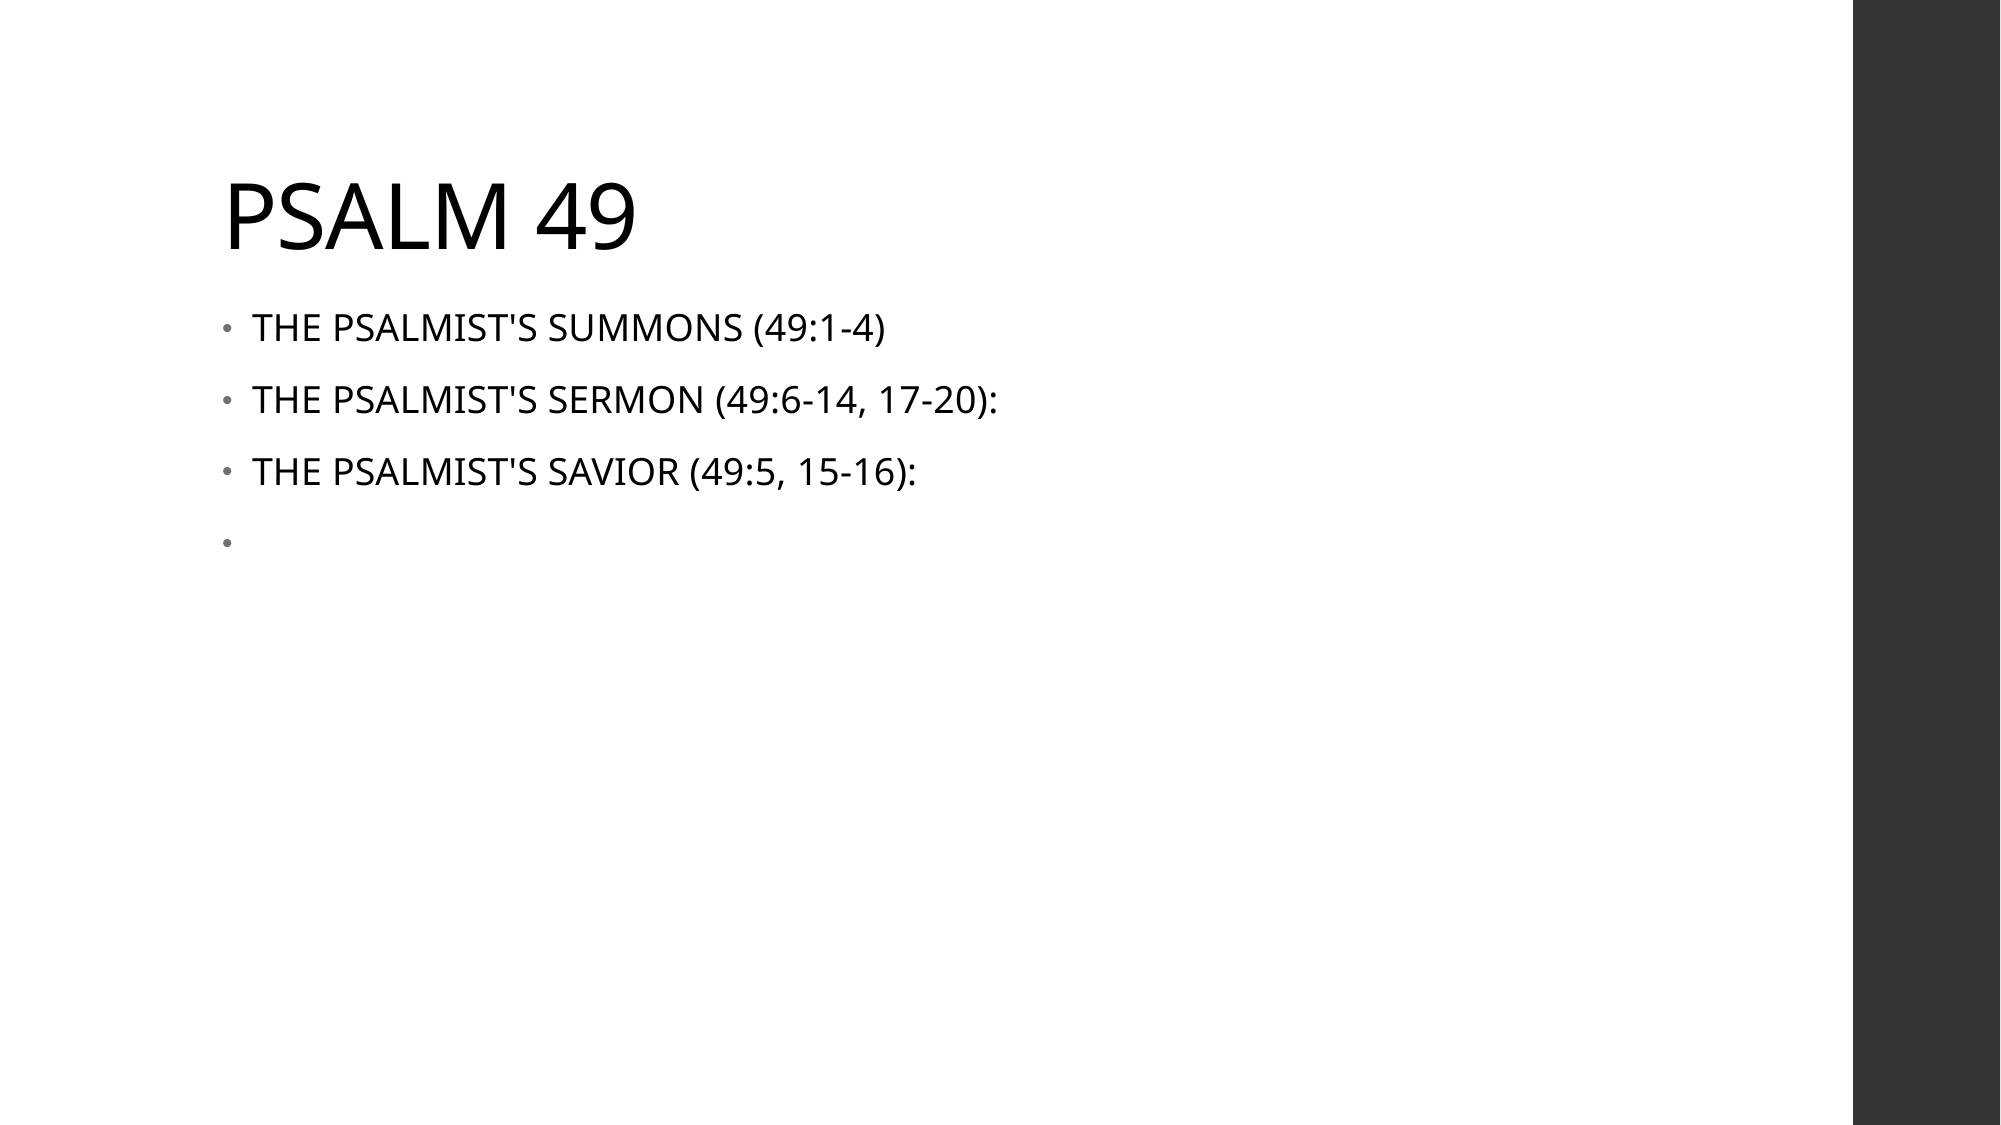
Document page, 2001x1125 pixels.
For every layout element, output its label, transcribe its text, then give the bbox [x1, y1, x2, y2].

title PSALM 49 [206, 60, 1797, 278]
list THE PSALMIST'S SUMMONS (49:1-4) THE PSALMIST'S SERMON (49:6-14, 17-20): THE PSALMIST'S SAVIOR (49:5, 15-16): [206, 299, 1617, 1014]
